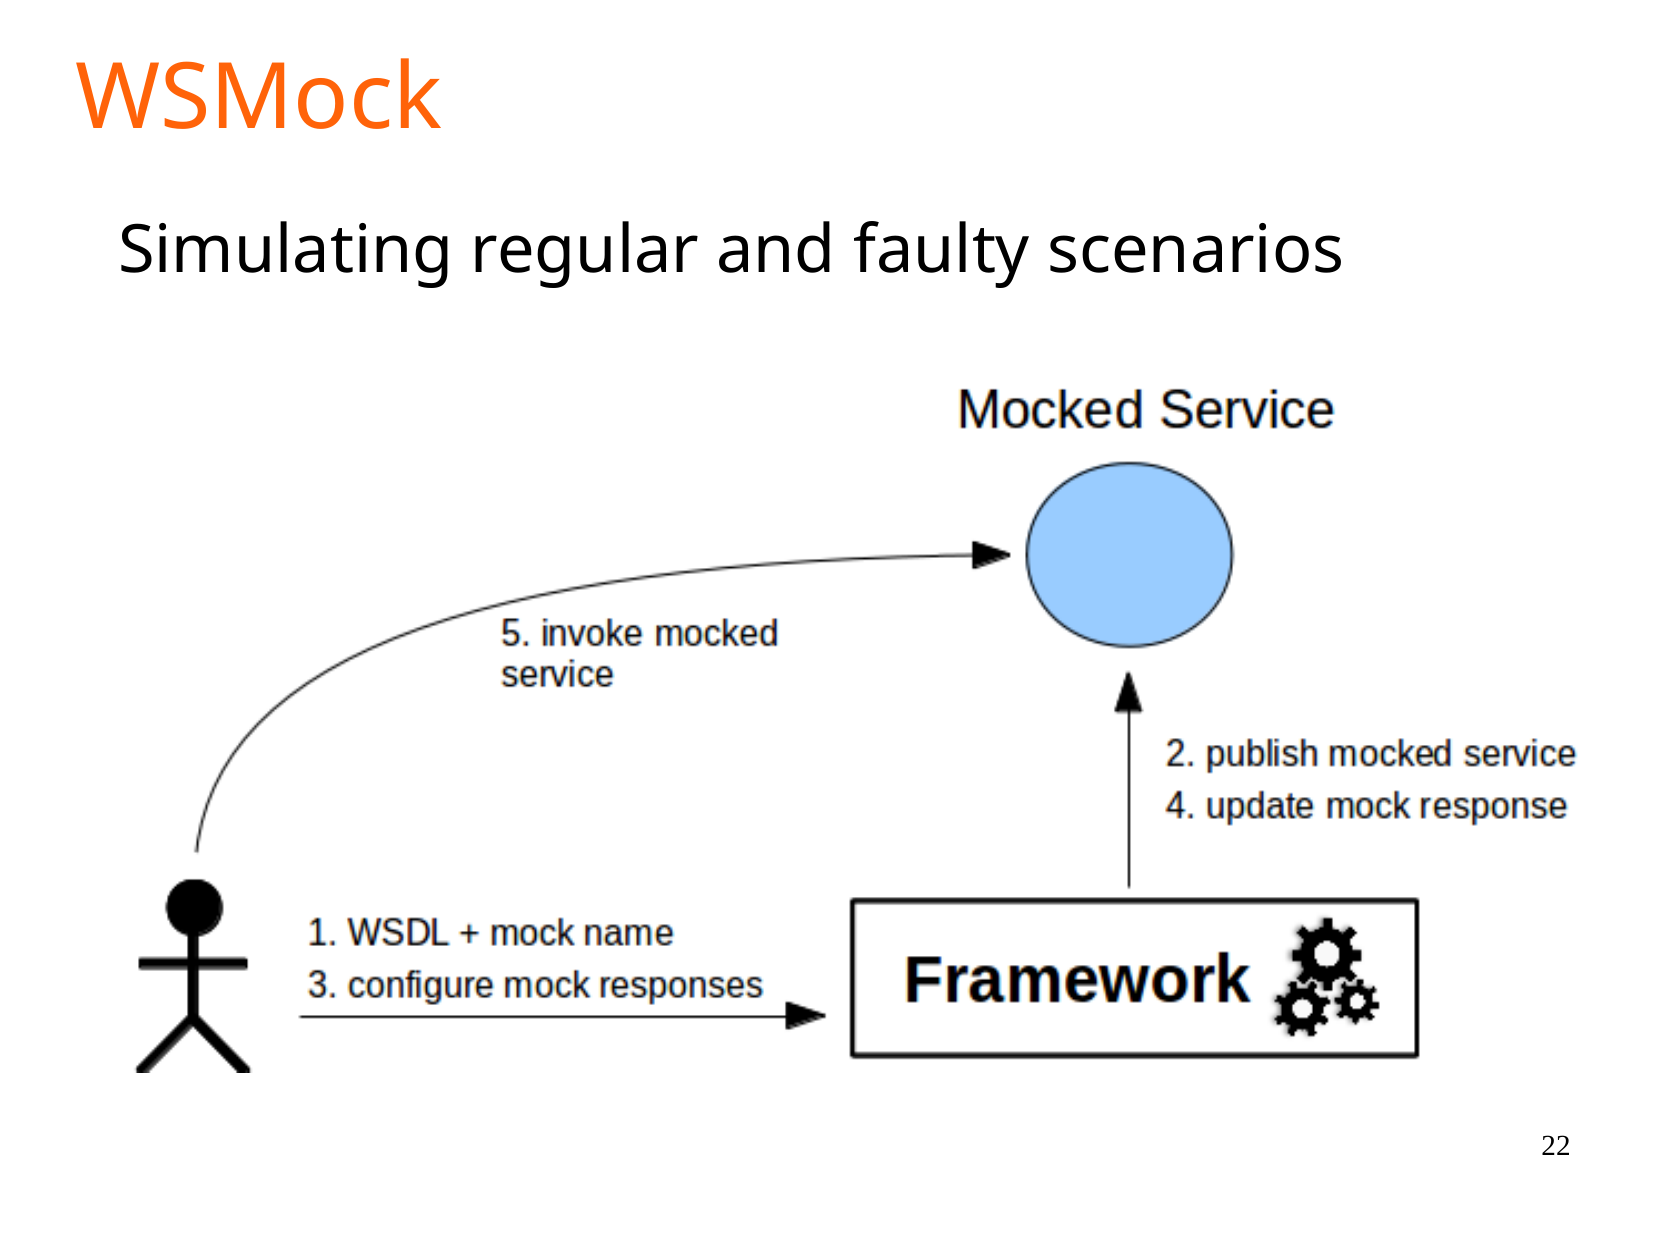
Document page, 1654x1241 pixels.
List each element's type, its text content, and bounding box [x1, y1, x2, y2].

picture [0, 297, 1602, 1073]
title WSMock [75, 0, 1564, 186]
list [82, 1073, 1576, 1201]
list Simulating regular and faulty scenarios [47, 201, 1605, 401]
